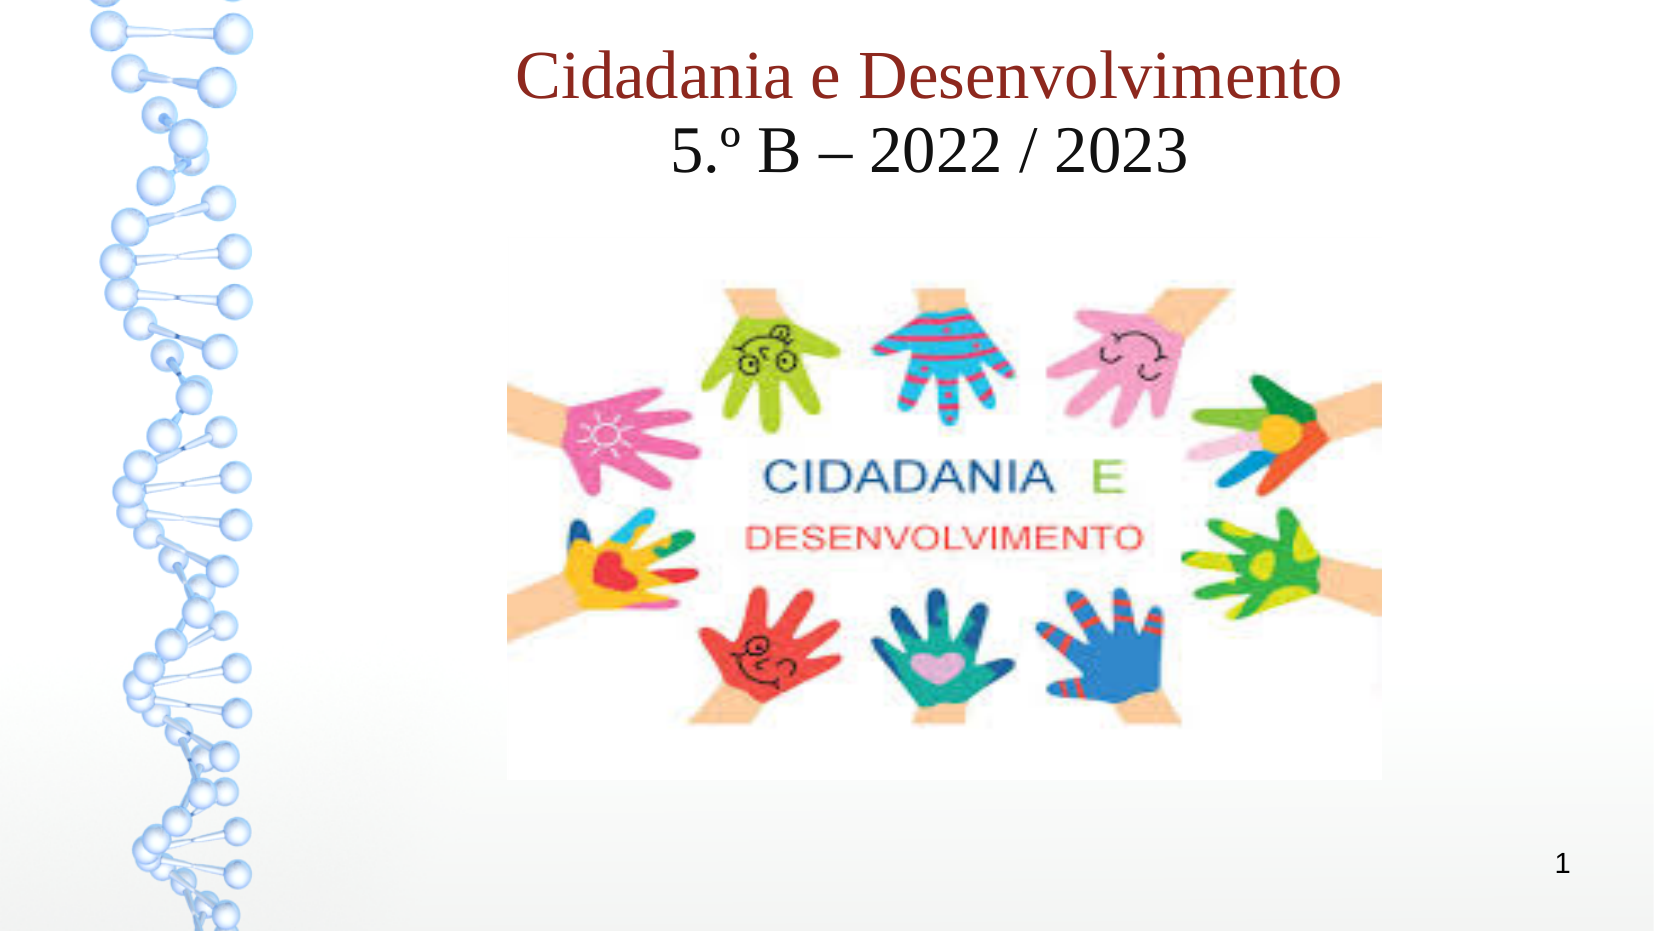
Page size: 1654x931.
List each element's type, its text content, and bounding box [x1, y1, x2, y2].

title Cidadania e Desenvolvimento 5.º B – 2022 / 2023 [265, 35, 1595, 189]
picture [0, 0, 1654, 931]
